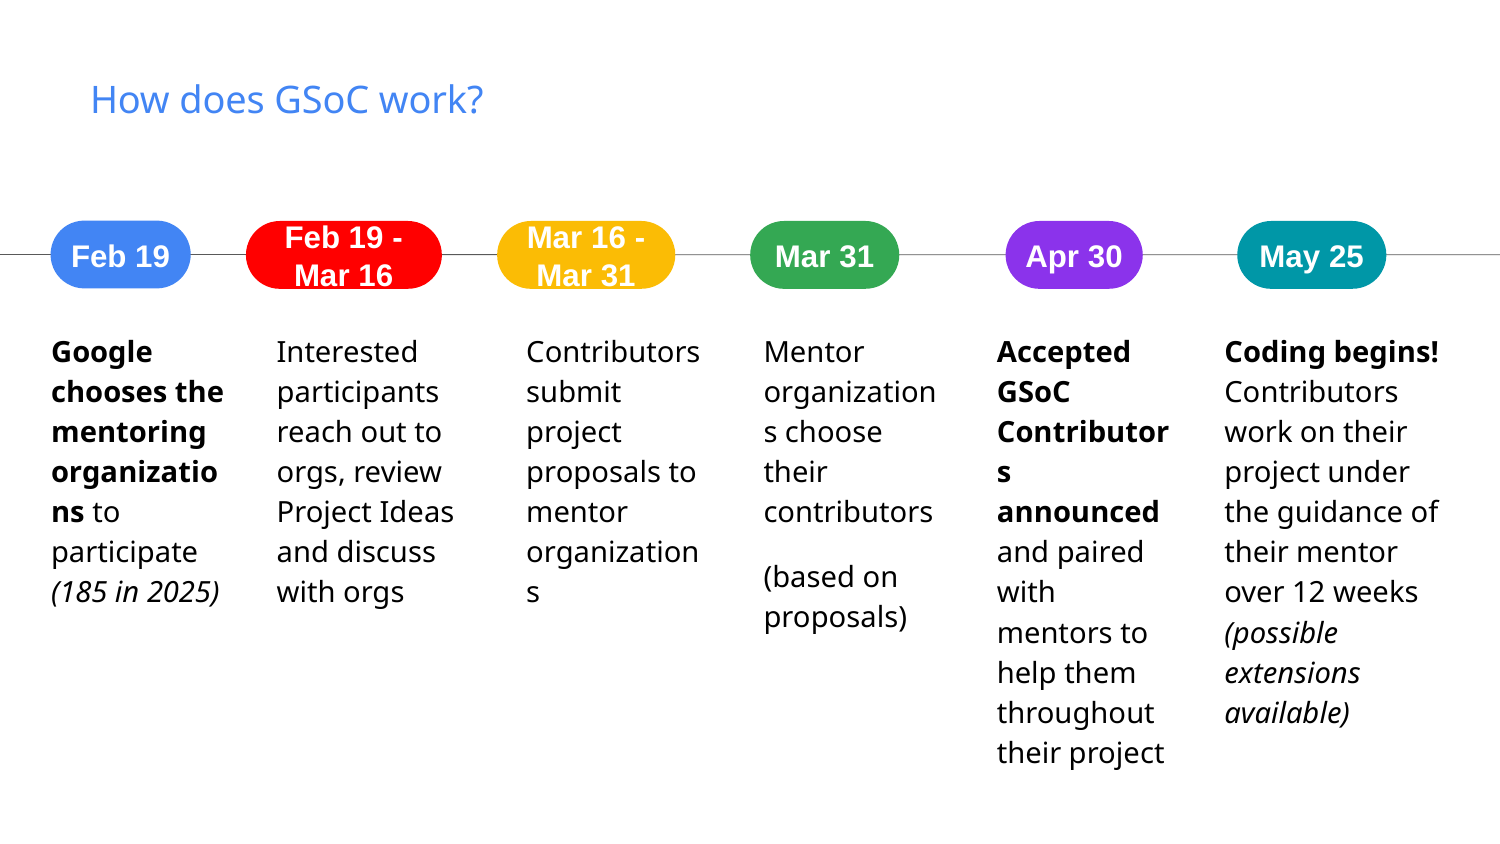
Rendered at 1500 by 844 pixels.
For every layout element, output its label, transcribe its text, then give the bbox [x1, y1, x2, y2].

text_box Mentor organizations choose their contributors (based on proposals) [748, 312, 959, 649]
title How does GSoC work? [75, 60, 1425, 137]
text_box Contributors submit project proposals to mentor organizations [511, 312, 726, 624]
text_box Mar 16 - Mar 31 [497, 220, 676, 289]
text_box Feb 19 [50, 220, 191, 289]
text_box Accepted GSoC Contributors announced and paired with mentors to help them throughout their project [981, 312, 1186, 785]
text_box May 25 [1237, 220, 1387, 289]
text_box Interested participants reach out to orgs, review Project Ideas and discuss with orgs [261, 312, 472, 624]
text_box Apr 30 [1005, 220, 1143, 289]
text_box Mar 31 [750, 220, 900, 289]
text_box Coding begins! Contributors work on their project under the guidance of their mentor over 12 weeks (possible extensions available) [1209, 312, 1460, 745]
text_box Feb 19 - Mar 16 [245, 220, 442, 289]
text_box Google chooses the mentoring organizations to participate (185 in 2025) [36, 312, 246, 624]
